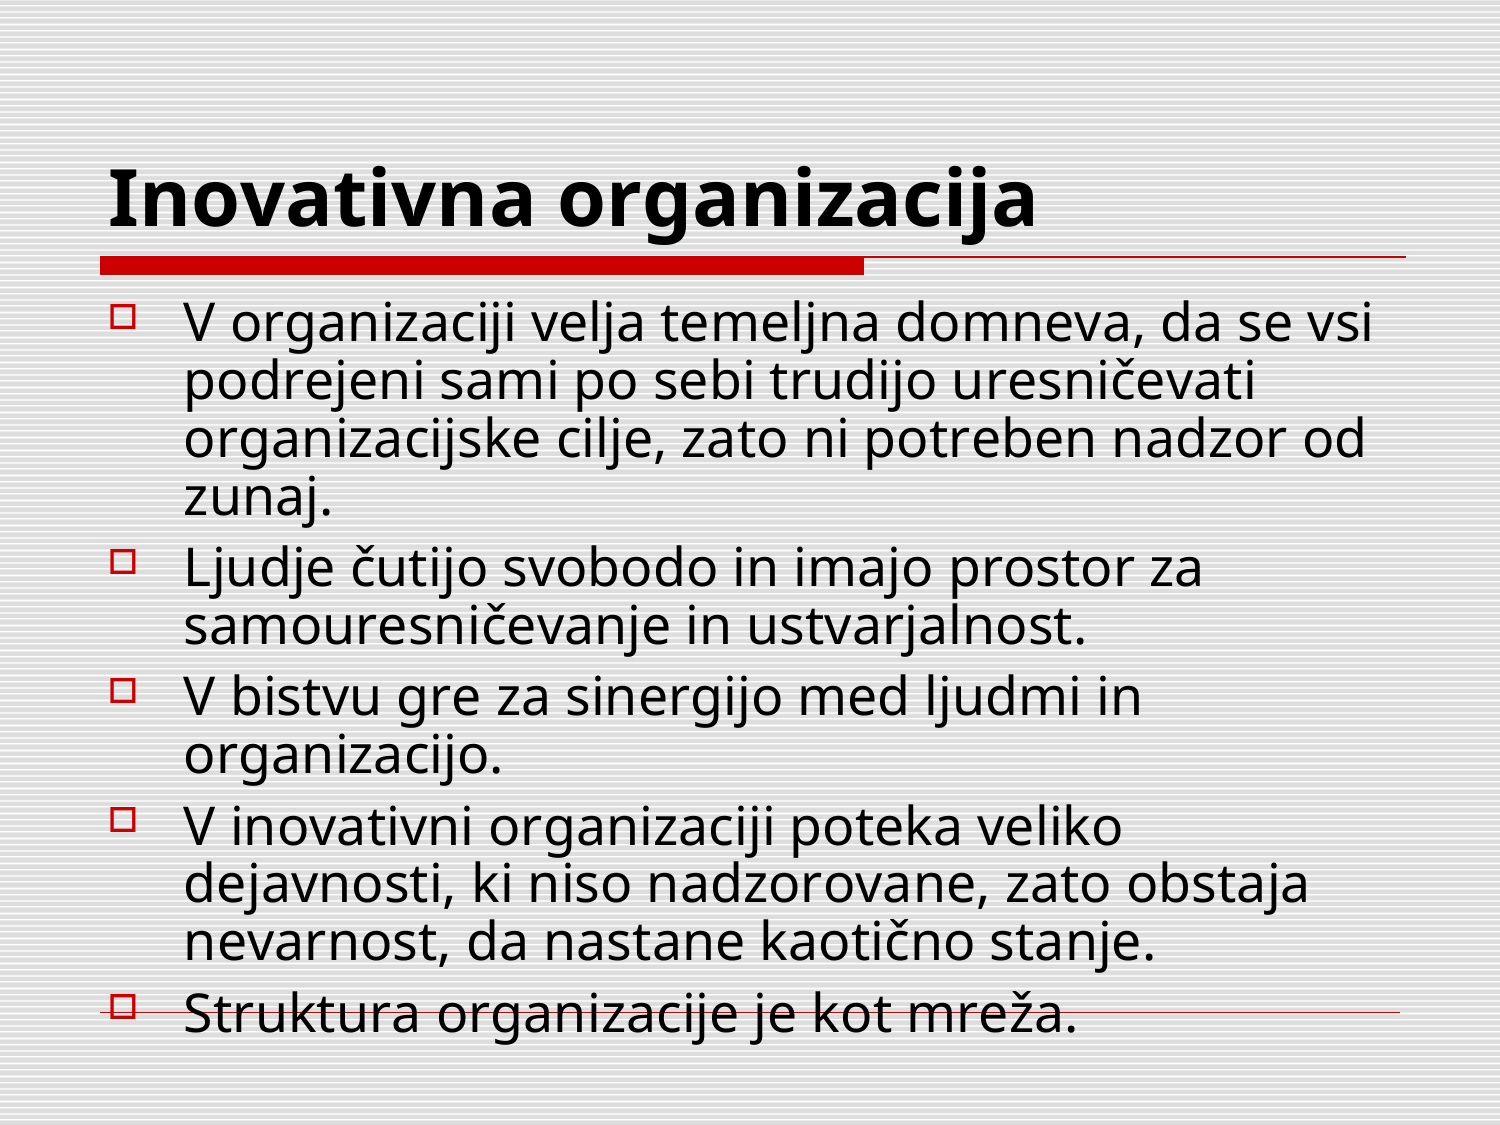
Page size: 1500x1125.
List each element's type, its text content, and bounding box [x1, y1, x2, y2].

title Inovativna organizacija [94, 49, 1407, 250]
list V organizaciji velja temeljna domneva, da se vsi podrejeni sami po sebi trudijo uresničevati organizacijske cilje, zato ni potreben nadzor od zunaj. Ljudje čutijo svobodo in imajo prostor za samouresničevanje in ustvarjalnost. V bistvu gre za sinergijo med ljudmi in organizacijo. V inovativni organizaciji poteka veliko dejavnosti, ki niso nadzorovane, zato obstaja nevarnost, da nastane kaotično stanje. Struktura organizacije je kot mreža. [92, 287, 1406, 988]
picture [0, 0, 1500, 1125]
